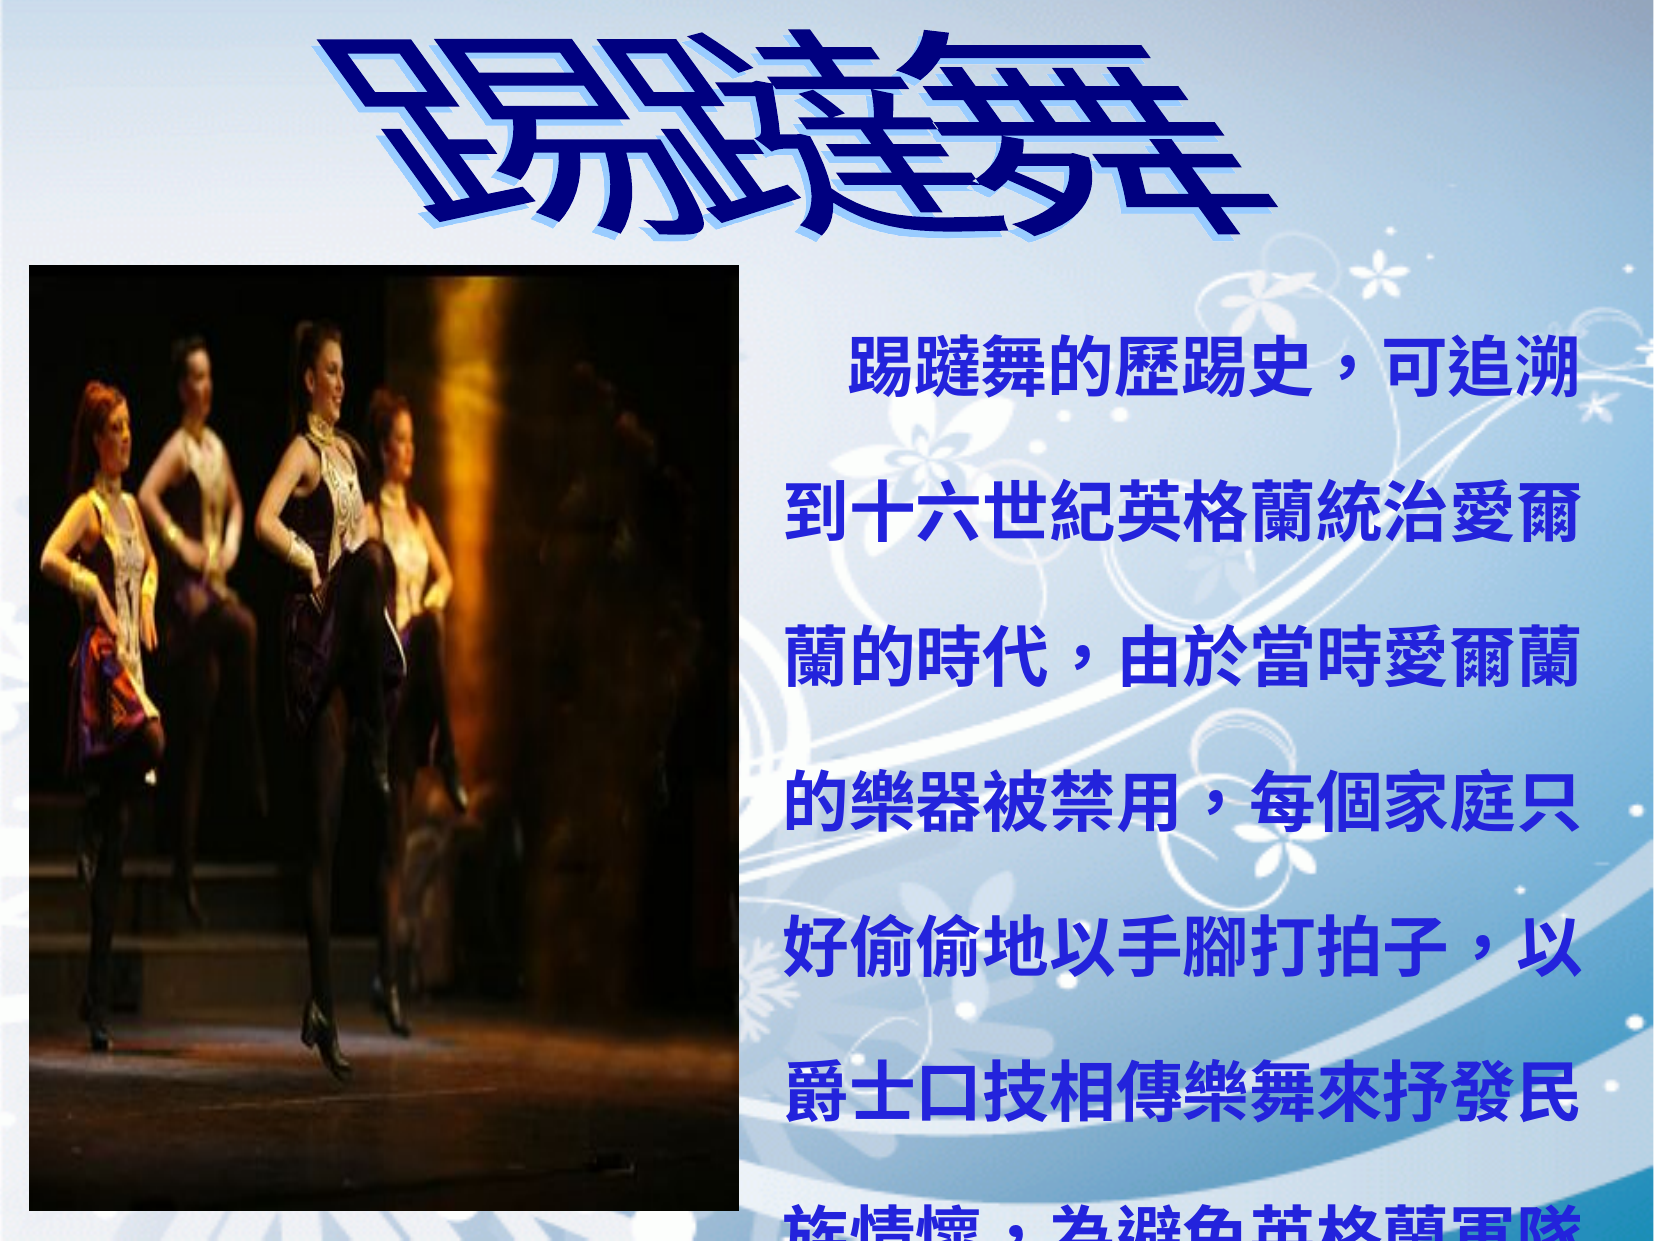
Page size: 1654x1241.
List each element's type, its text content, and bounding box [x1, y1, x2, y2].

text_box 踢躂舞 [1092, 139, 1279, 235]
picture [0, 0, 1654, 1241]
text_box 踢躂舞 [895, 29, 1151, 81]
text_box 踢躂舞 [433, 38, 704, 235]
text_box 踢躂舞 [687, 32, 754, 73]
text_box 踢躂舞的歷踢史，可追溯到十六世紀英格蘭統治愛爾蘭的時代，由於當時愛爾蘭的樂器被禁用，每個家庭只好偷偷地以手腳打拍子，以爵士口技相傳樂舞來抒發民族情懷，為避免英格蘭軍隊隔窗檢視民宅，而發展了「上半身不動、下半身動」的舞蹈。 [767, 257, 1654, 1241]
text_box 踢躂舞 [316, 39, 536, 223]
text_box 踢躂舞 [596, 29, 1225, 237]
